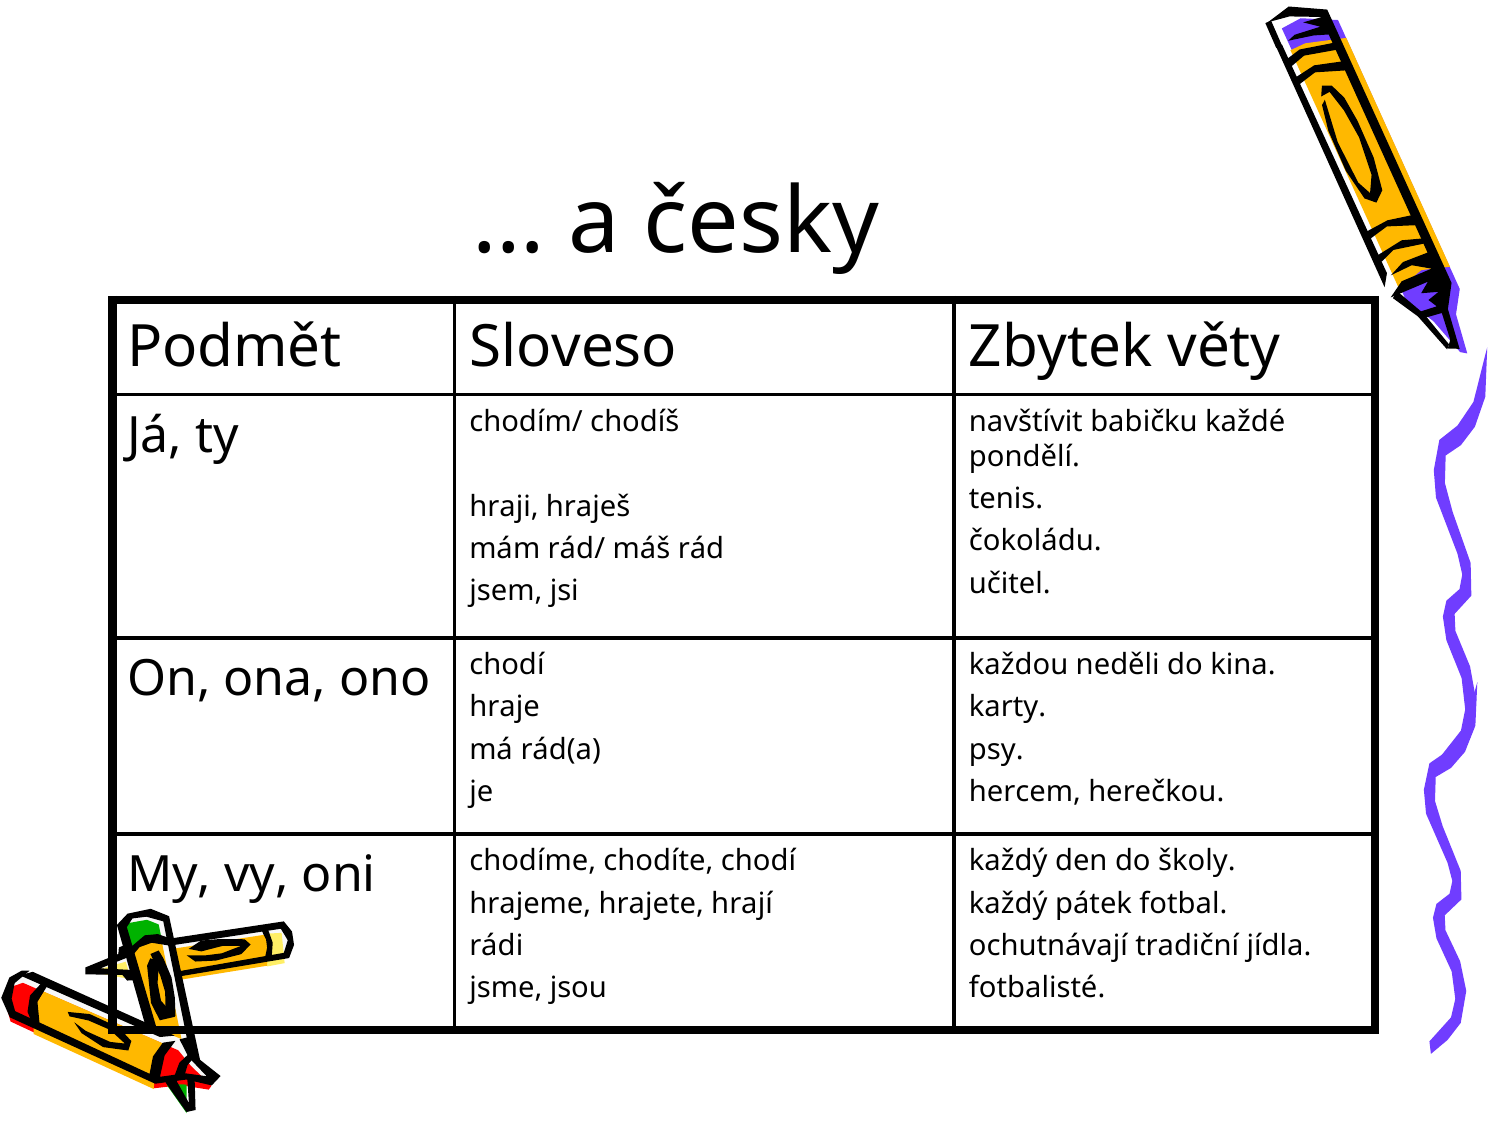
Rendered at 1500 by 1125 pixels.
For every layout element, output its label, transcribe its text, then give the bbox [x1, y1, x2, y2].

table_cell chodím/ chodíš hraji, hraješ mám rád/ máš rád jsem, jsi [456, 396, 952, 636]
table_header Sloveso [456, 304, 952, 393]
table_cell chodí hraje má rád(a) je [456, 640, 952, 832]
table_cell chodíme, chodíte, chodí hrajeme, hrajete, hrají rádi jsme, jsou [456, 836, 952, 1026]
title … a česky [112, 24, 1240, 288]
table_header Podmět [117, 304, 453, 393]
table_cell Já, ty [117, 396, 453, 636]
table_cell každý den do školy. každý pátek fotbal. ochutnávají tradiční jídla. fotbalisté. [956, 836, 1371, 1026]
table_cell každou neděli do kina. karty. psy. hercem, herečkou. [956, 640, 1371, 832]
table_cell navštívit babičku každé pondělí. tenis. čokoládu. učitel. [956, 396, 1371, 636]
table_header Zbytek věty [956, 304, 1371, 393]
table_cell My, vy, oni [117, 836, 453, 1026]
table_cell On, ona, ono [117, 640, 453, 832]
